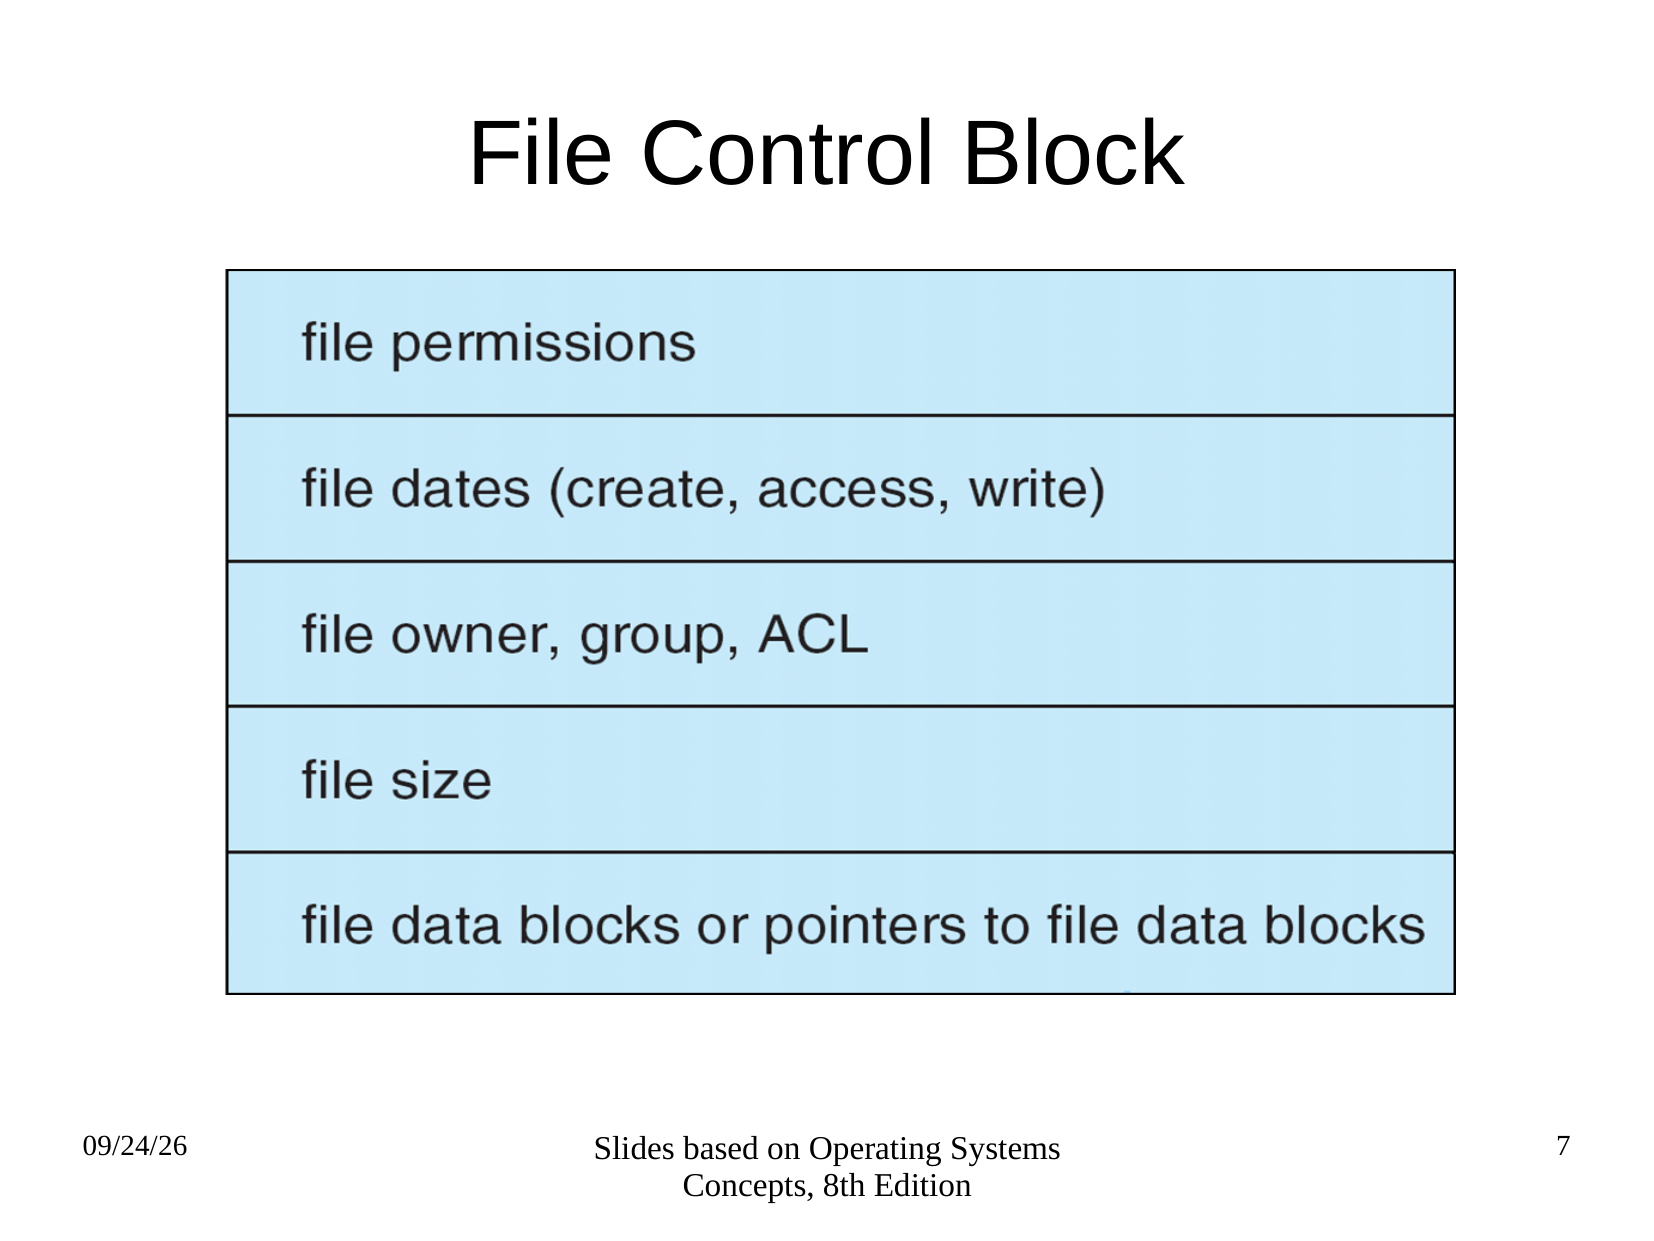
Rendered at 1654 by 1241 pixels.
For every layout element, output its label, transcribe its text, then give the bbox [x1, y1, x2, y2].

title File Control Block [82, 49, 1571, 257]
picture [225, 269, 1456, 995]
